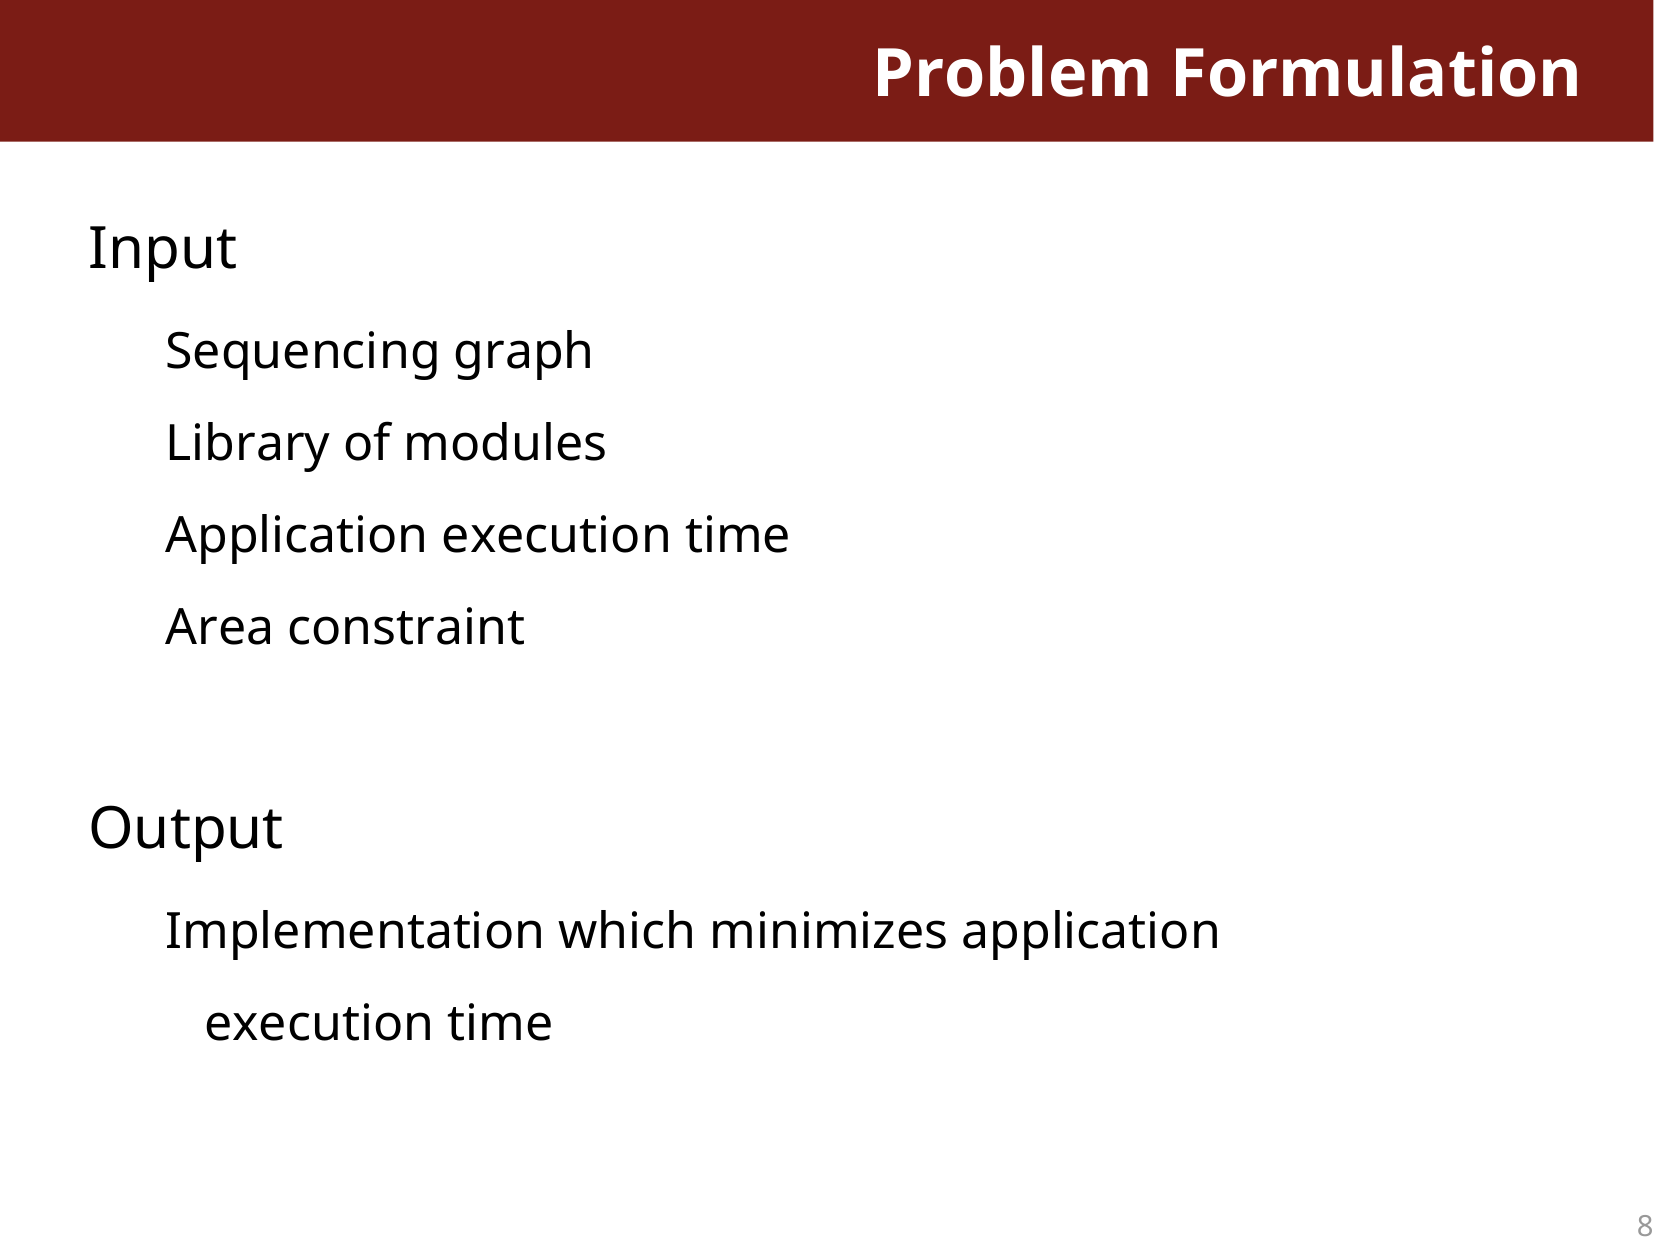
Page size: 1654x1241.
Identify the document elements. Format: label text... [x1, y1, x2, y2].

list Input Sequencing graph Library of modules Application execution time Area constraint Output Implementation which minimizes application execution time [70, 206, 1583, 1143]
title Problem Formulation [0, 7, 1583, 135]
